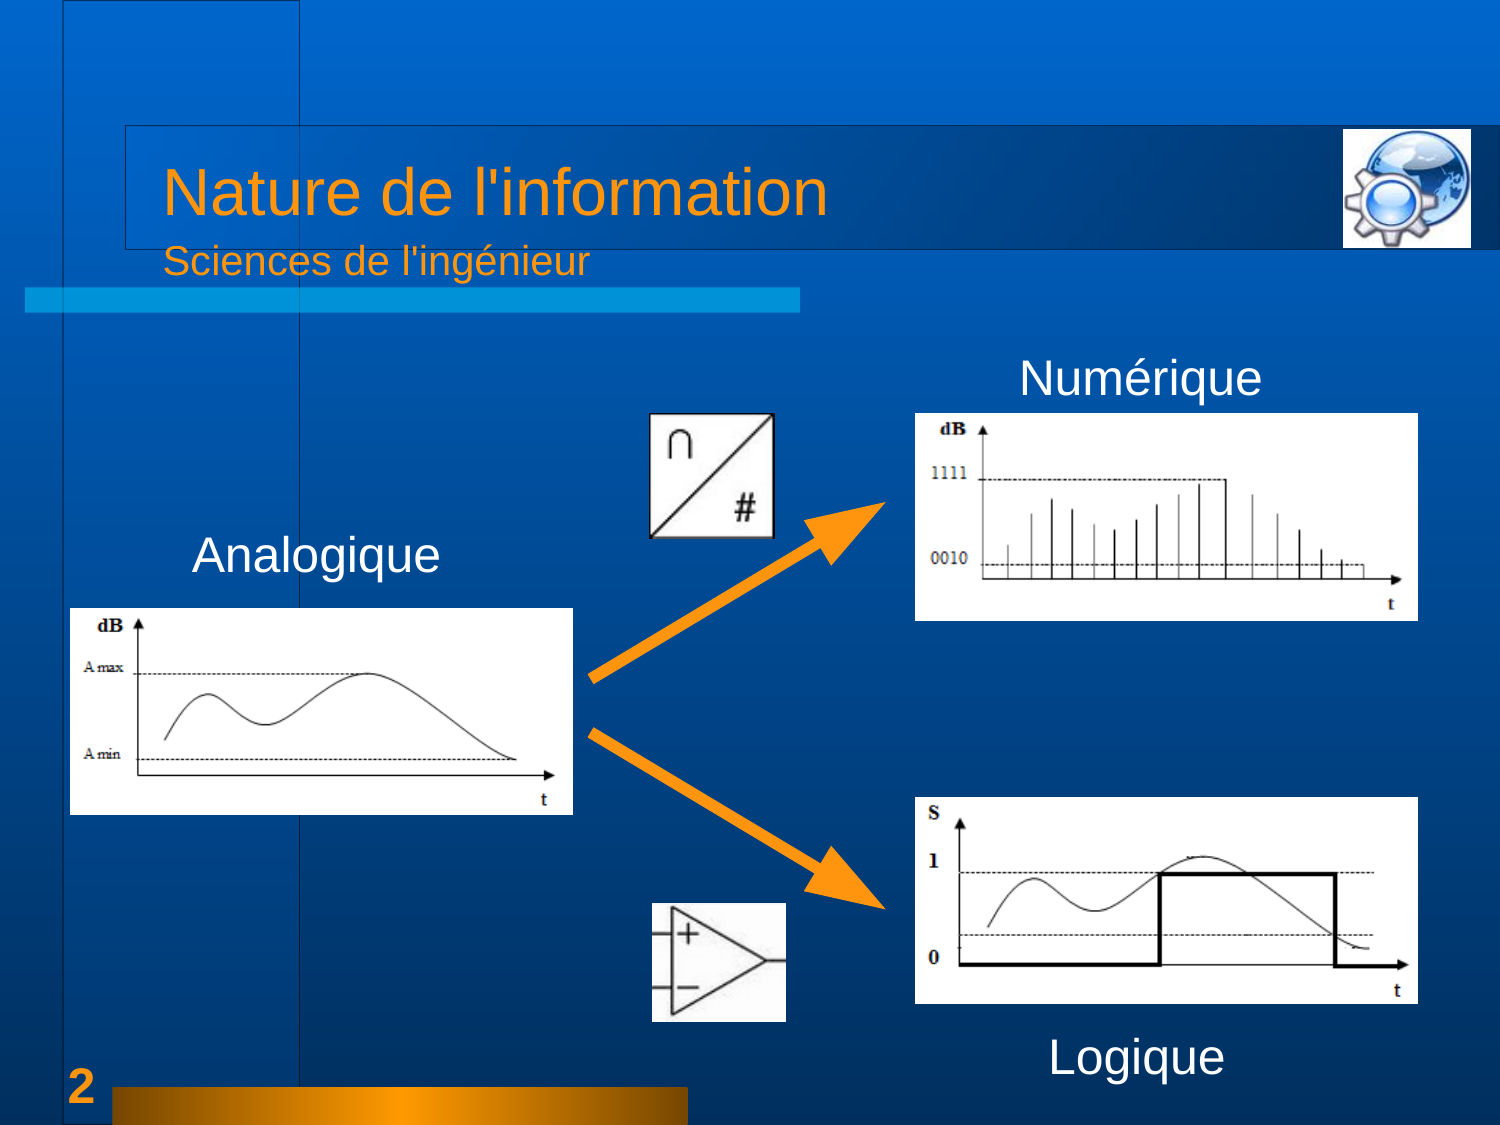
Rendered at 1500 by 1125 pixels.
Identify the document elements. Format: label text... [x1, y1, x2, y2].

text_box Numérique [1003, 342, 1300, 413]
picture [915, 413, 1418, 621]
picture [649, 413, 775, 539]
text_box Analogique [177, 519, 473, 591]
picture [1343, 129, 1471, 248]
picture [652, 903, 786, 1022]
text_box Logique [1033, 1021, 1329, 1093]
picture [70, 608, 573, 815]
picture [915, 797, 1418, 1004]
